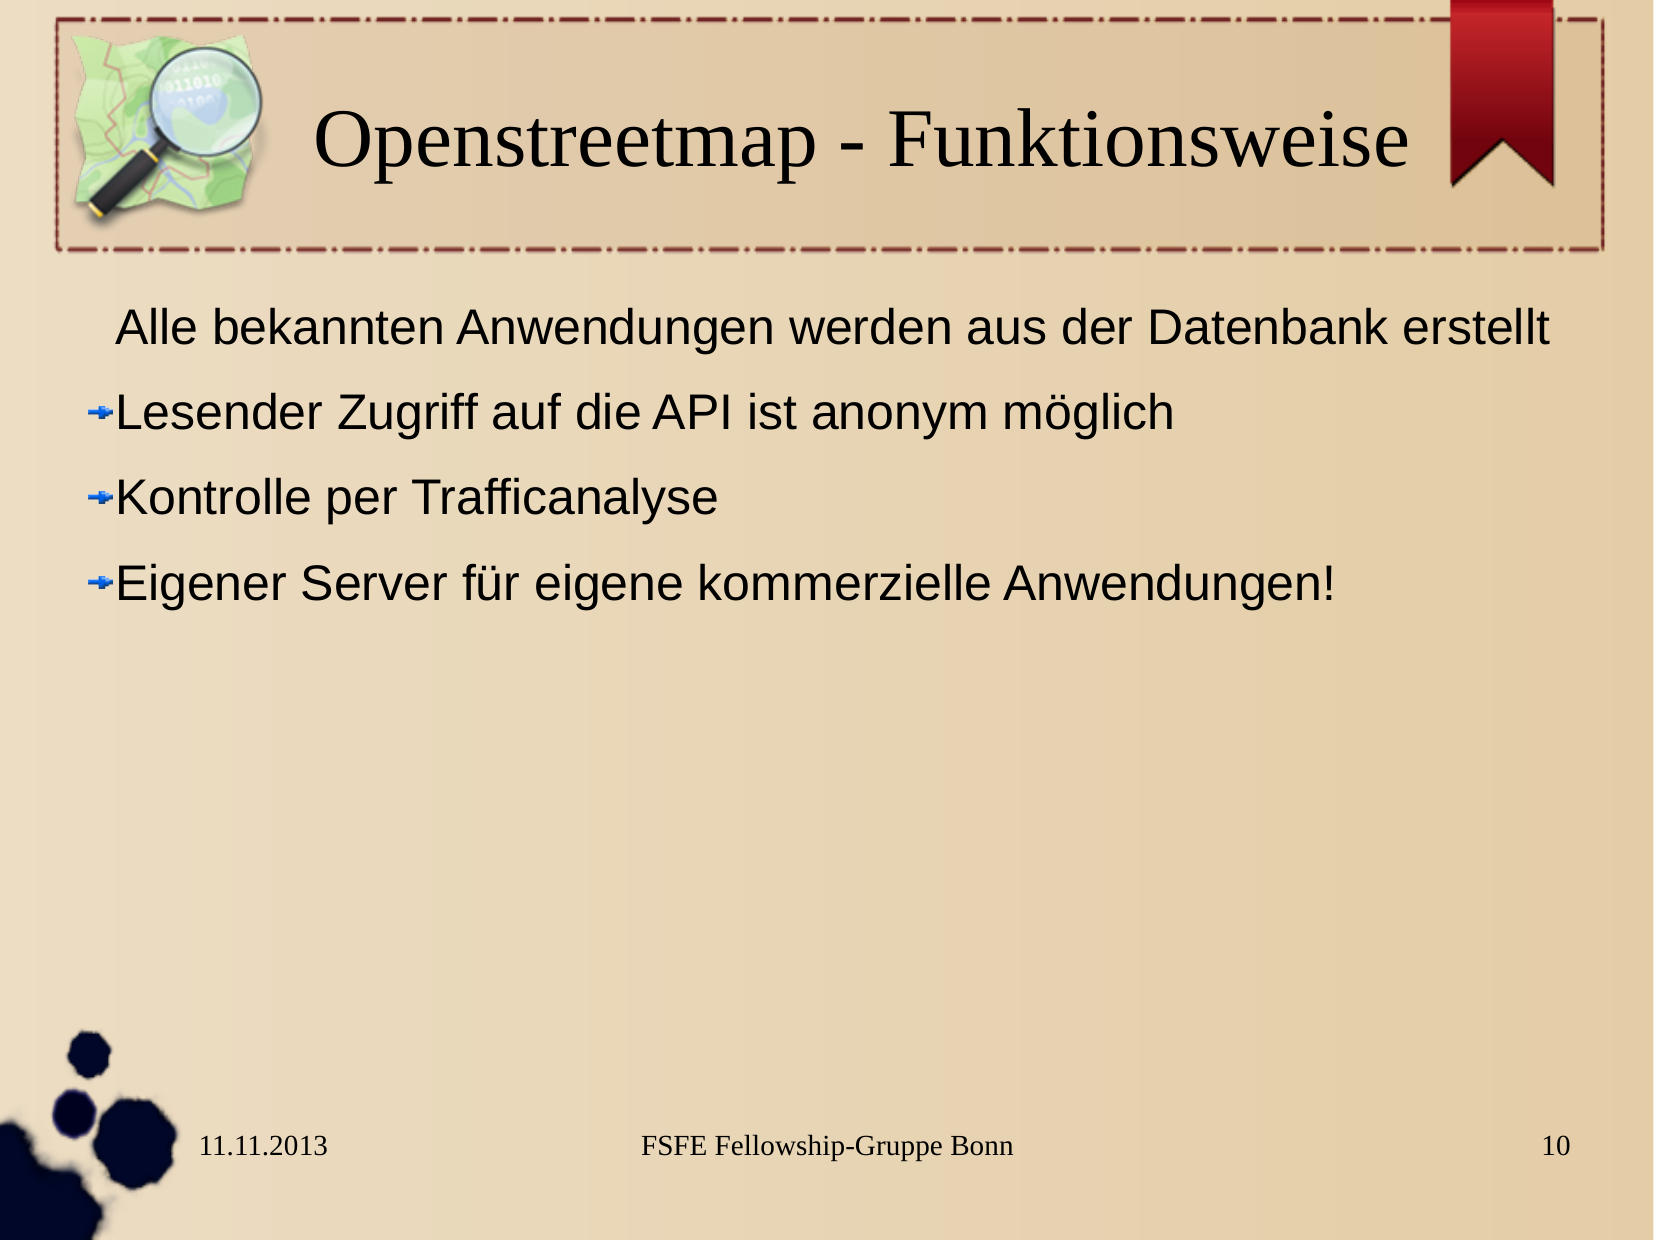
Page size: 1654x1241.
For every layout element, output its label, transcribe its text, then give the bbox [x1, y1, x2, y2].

picture [0, 0, 1654, 1240]
title Openstreetmap - Funktionsweise [272, 47, 1412, 229]
list Alle bekannten Anwendungen werden aus der Datenbank erstellt Lesender Zugriff auf die API ist anonym möglich Kontrolle per Trafficanalyse Eigener Server für eigene kommerzielle Anwendungen! [82, 299, 1571, 1019]
